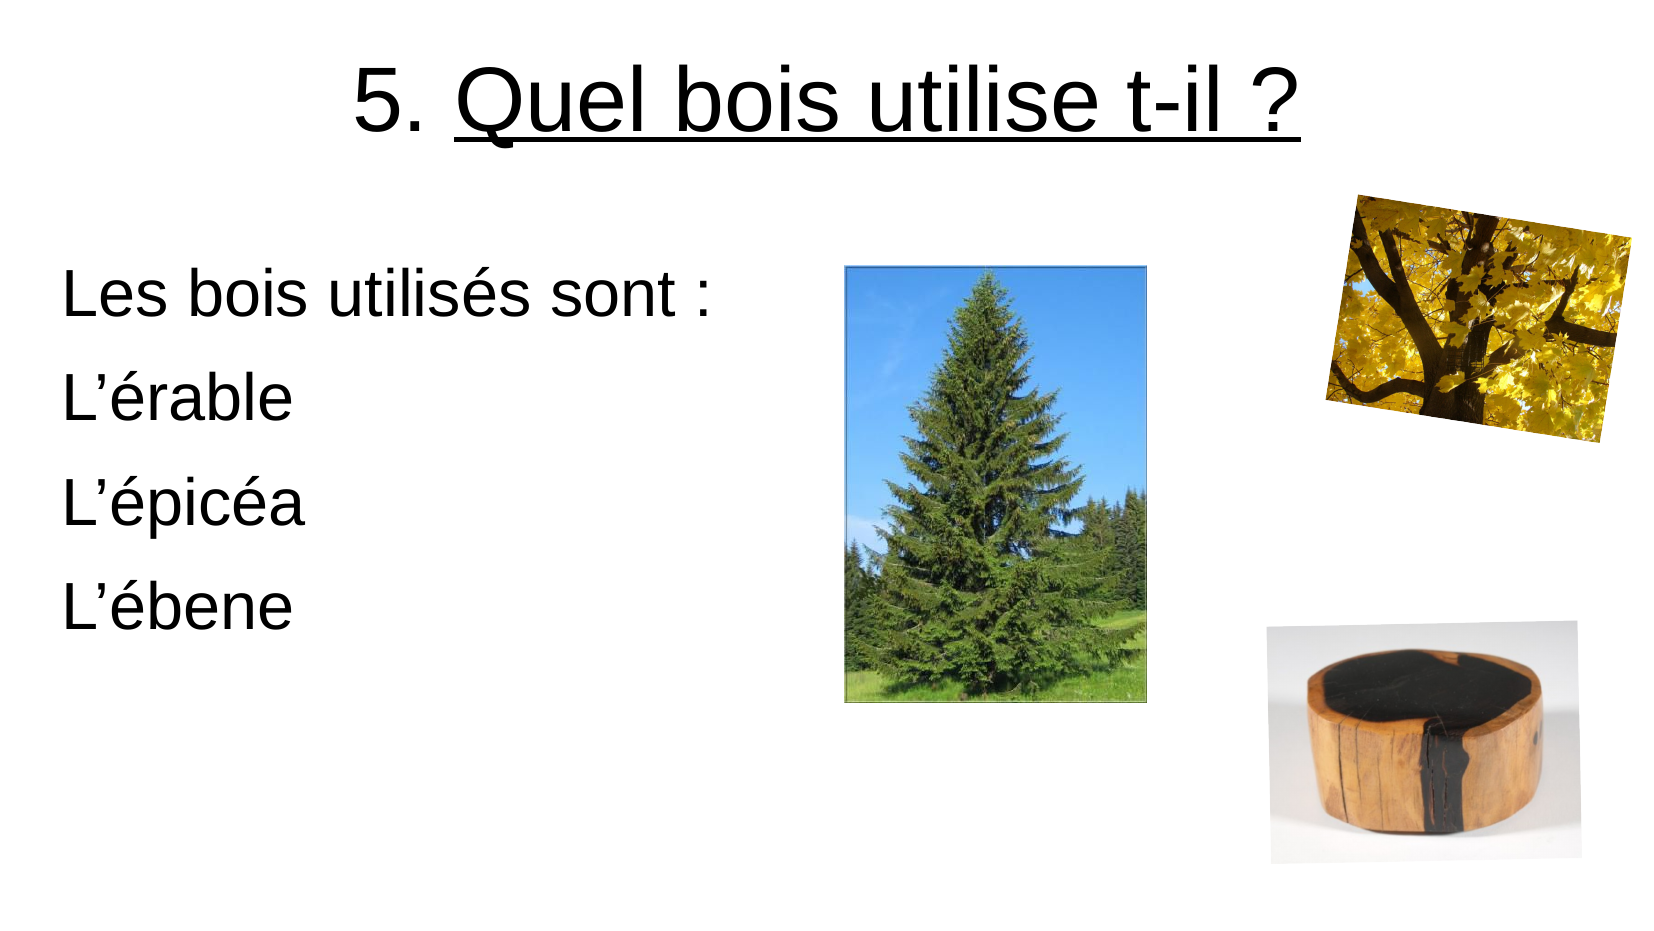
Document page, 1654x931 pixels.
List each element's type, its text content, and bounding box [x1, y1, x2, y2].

picture [1266, 620, 1582, 864]
picture [1325, 194, 1632, 443]
title 5. Quel bois utilise t-il ? [82, 8, 1571, 256]
list Les bois utilisés sont : L’érable L’épicéa L’ébene [0, 256, 1479, 796]
picture [844, 265, 1147, 703]
